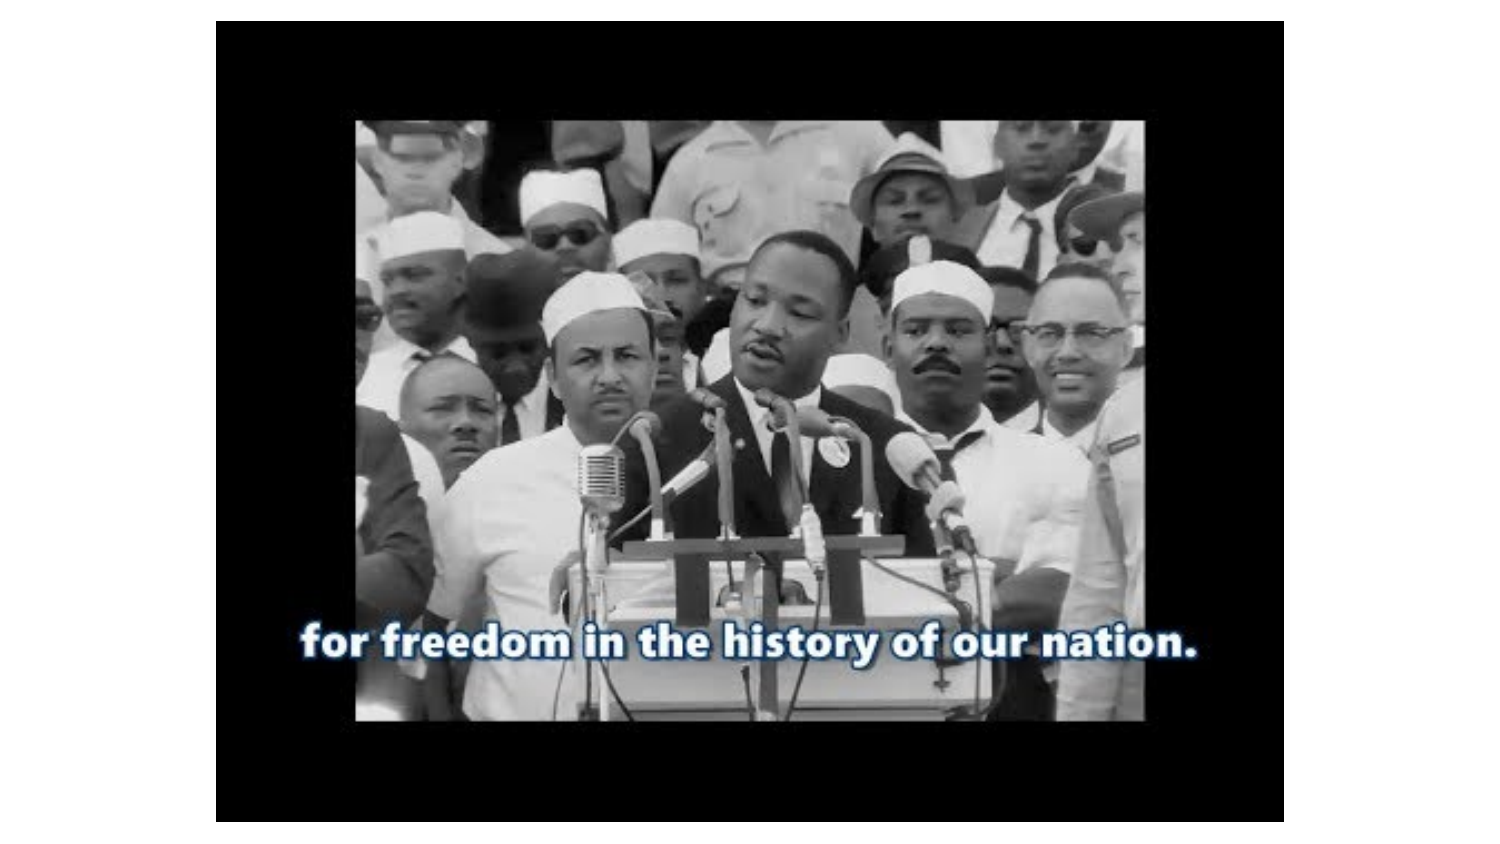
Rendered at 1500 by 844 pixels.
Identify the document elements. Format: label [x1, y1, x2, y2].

picture [216, 21, 1284, 822]
